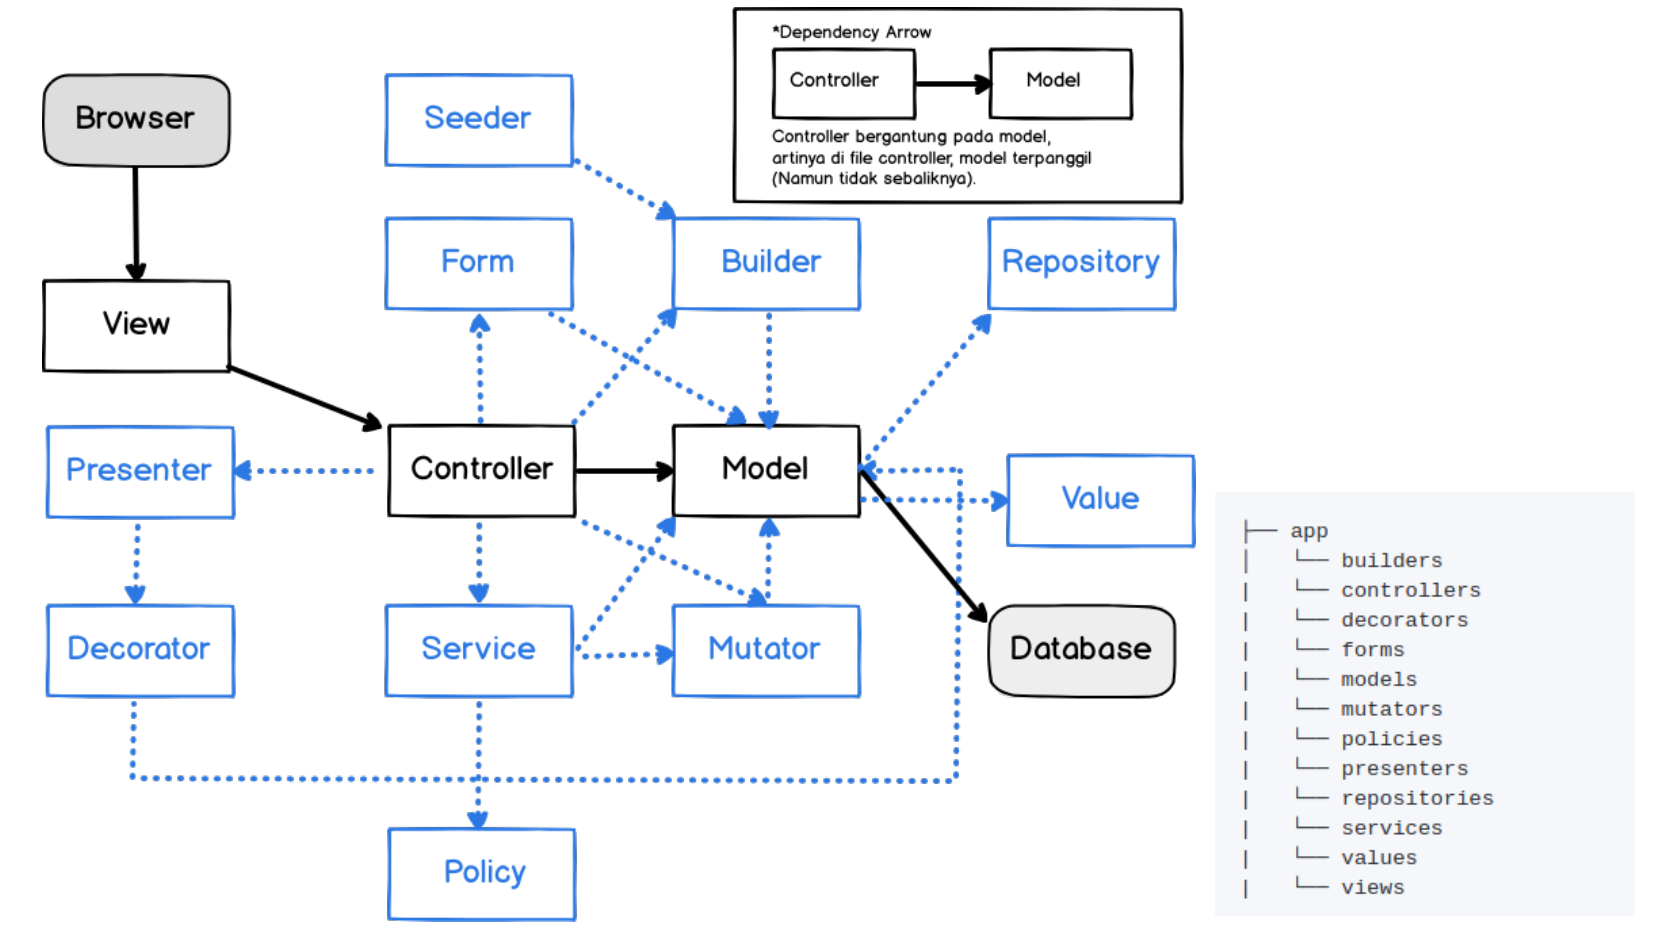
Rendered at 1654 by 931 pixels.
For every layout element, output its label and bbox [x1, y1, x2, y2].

picture [42, 7, 1196, 922]
picture [1209, 486, 1636, 916]
